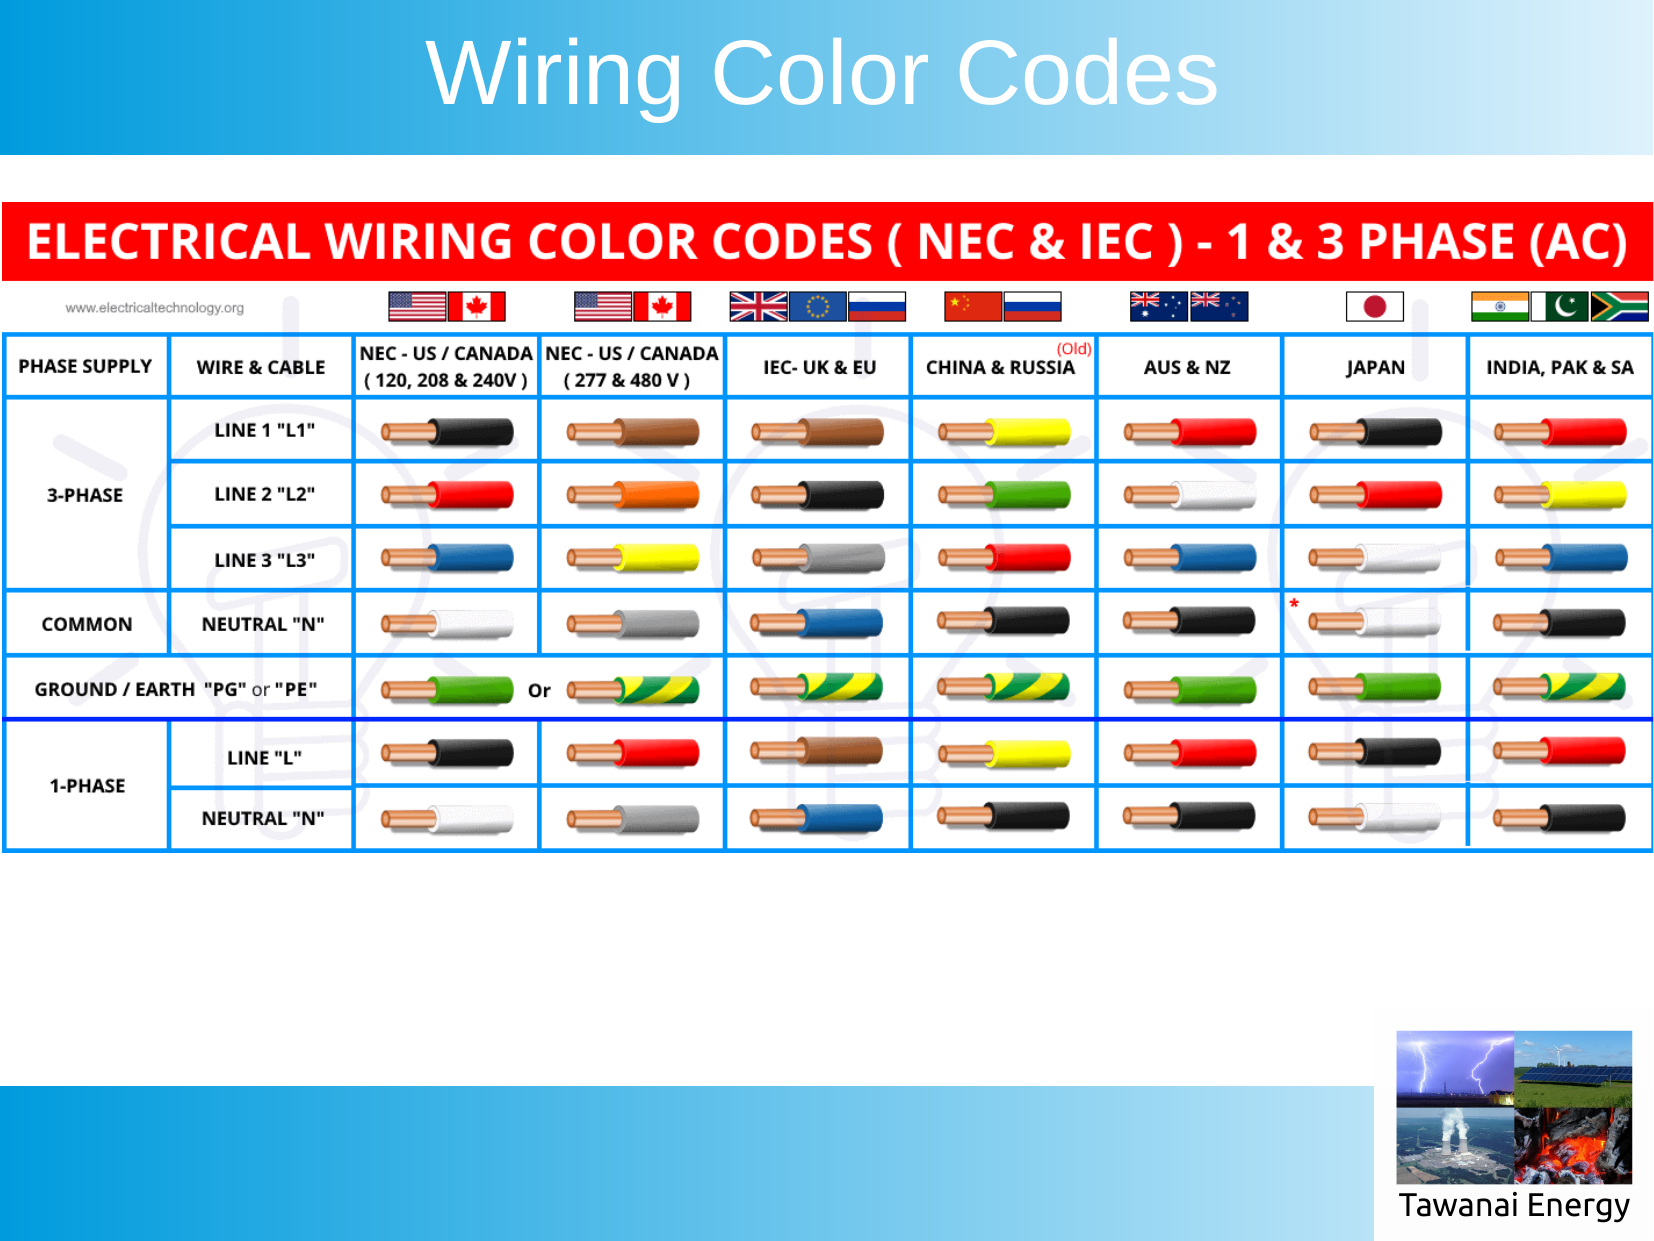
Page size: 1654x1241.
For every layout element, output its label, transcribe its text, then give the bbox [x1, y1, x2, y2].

picture [2, 202, 1654, 853]
title Wiring Color Codes [79, 20, 1568, 126]
picture [1374, 1009, 1654, 1241]
